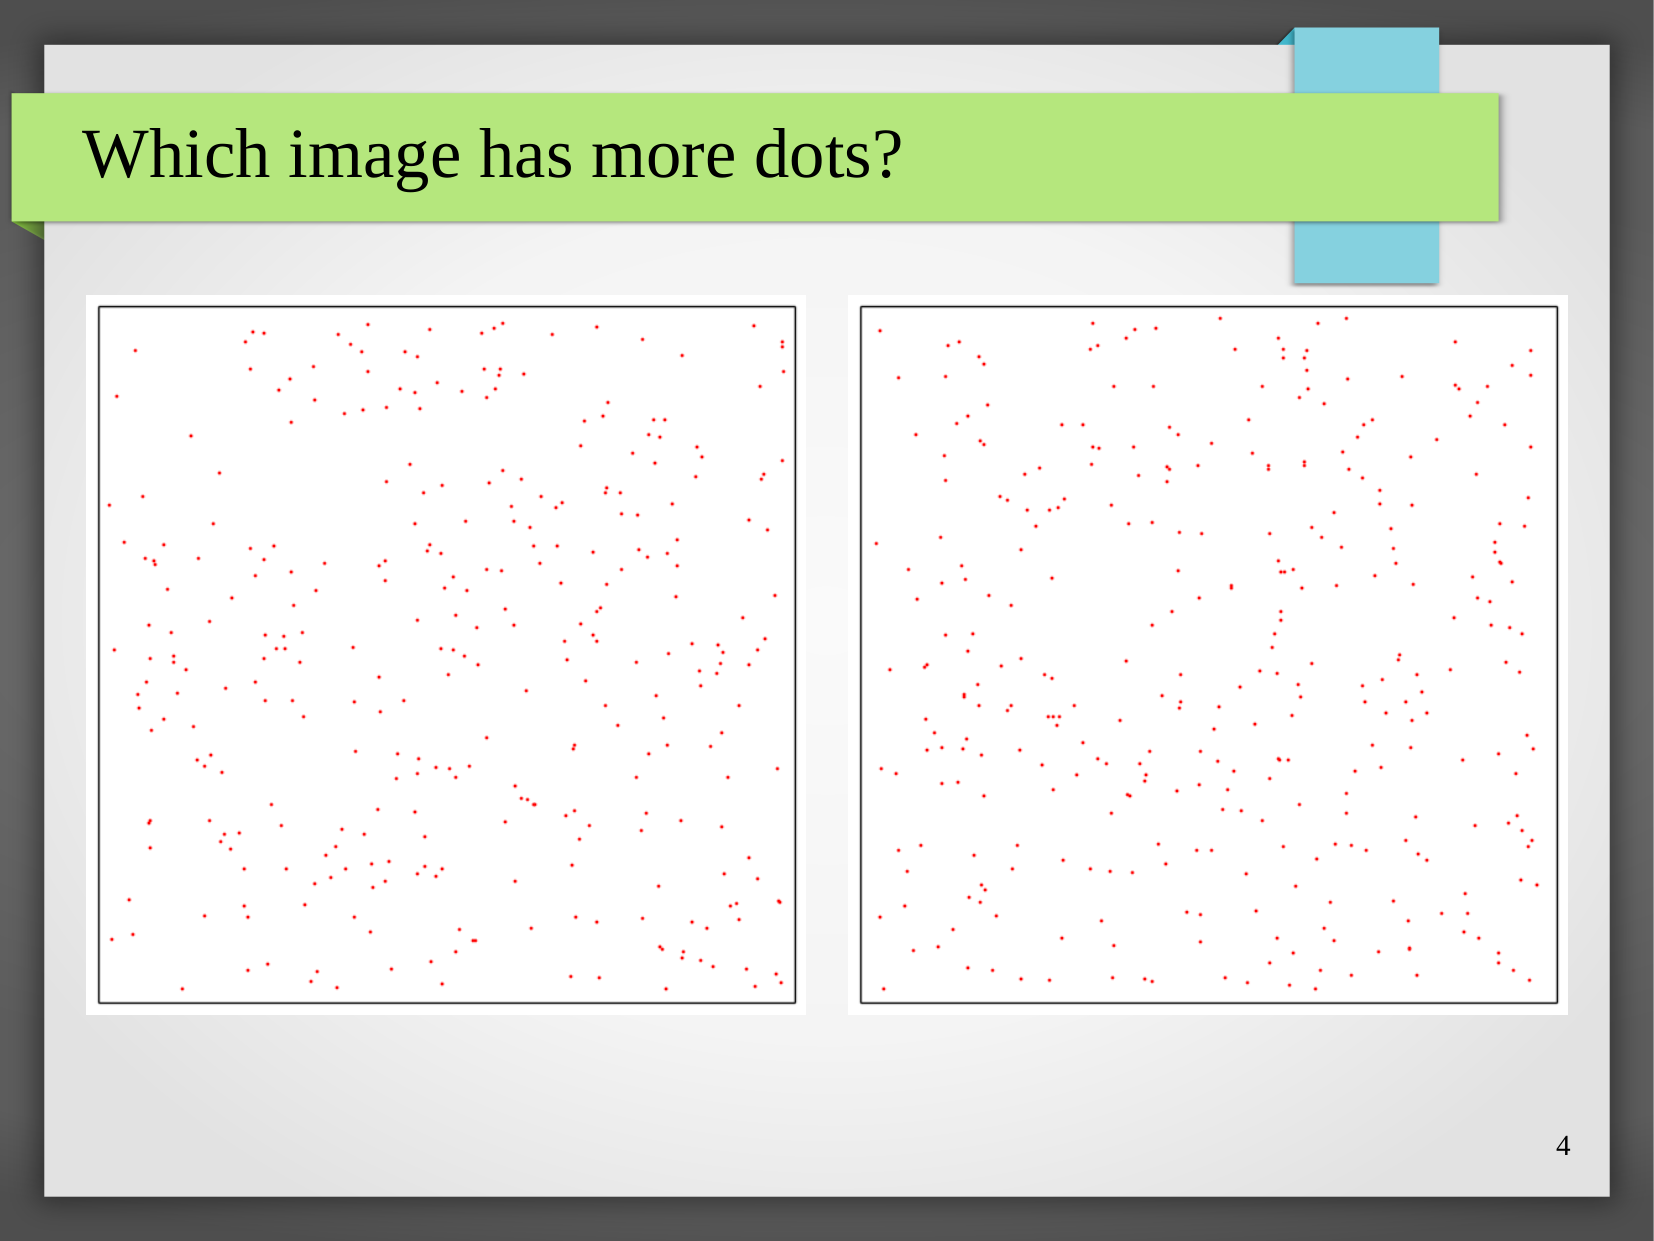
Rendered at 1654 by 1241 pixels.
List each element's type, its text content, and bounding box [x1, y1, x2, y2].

picture [0, 0, 1654, 1241]
title Which image has more dots? [82, 94, 1264, 213]
